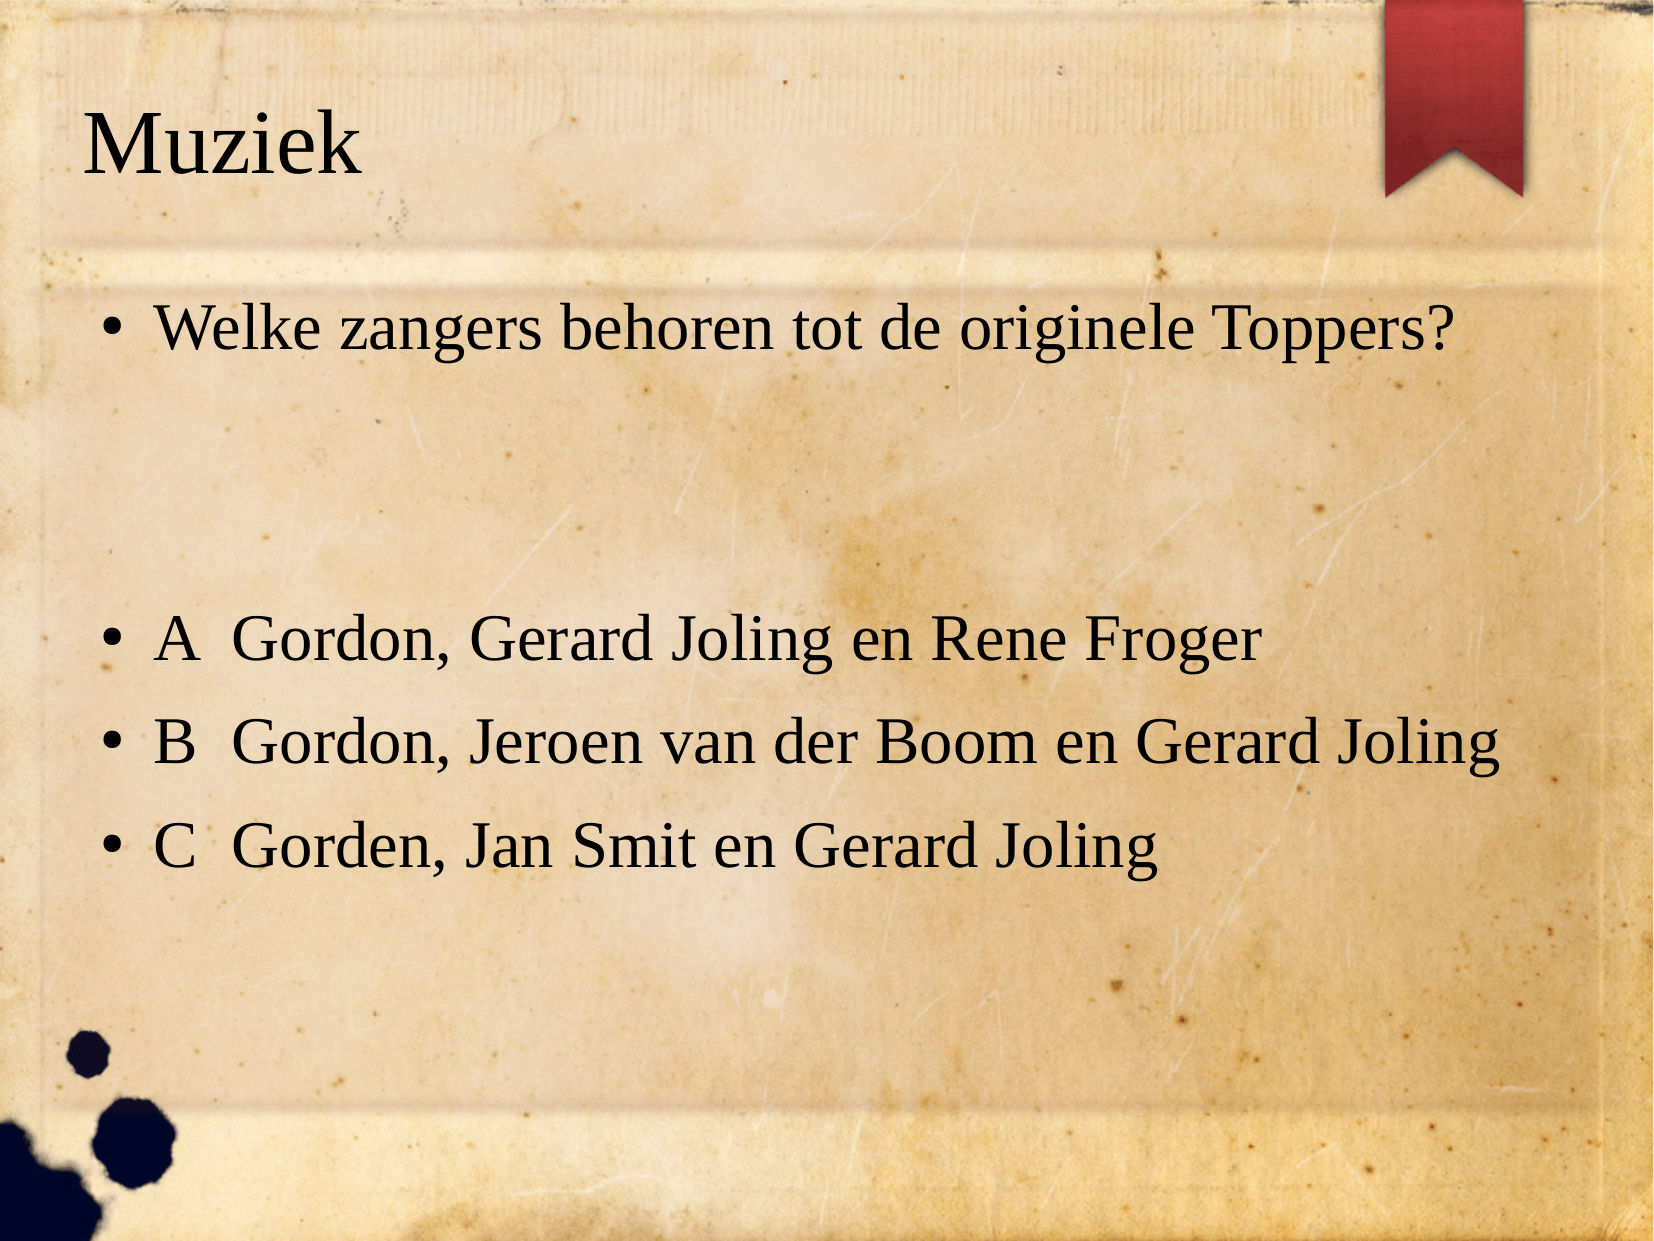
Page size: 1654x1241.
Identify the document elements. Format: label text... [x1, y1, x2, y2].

title Muziek [82, 49, 1347, 237]
picture [0, 0, 1654, 1241]
list Welke zangers behoren tot de originele Toppers? A Gordon, Gerard Joling en Rene Froger B Gordon, Jeroen van der Boom en Gerard Joling C Gorden, Jan Smit en Gerard Joling [82, 290, 1538, 1010]
